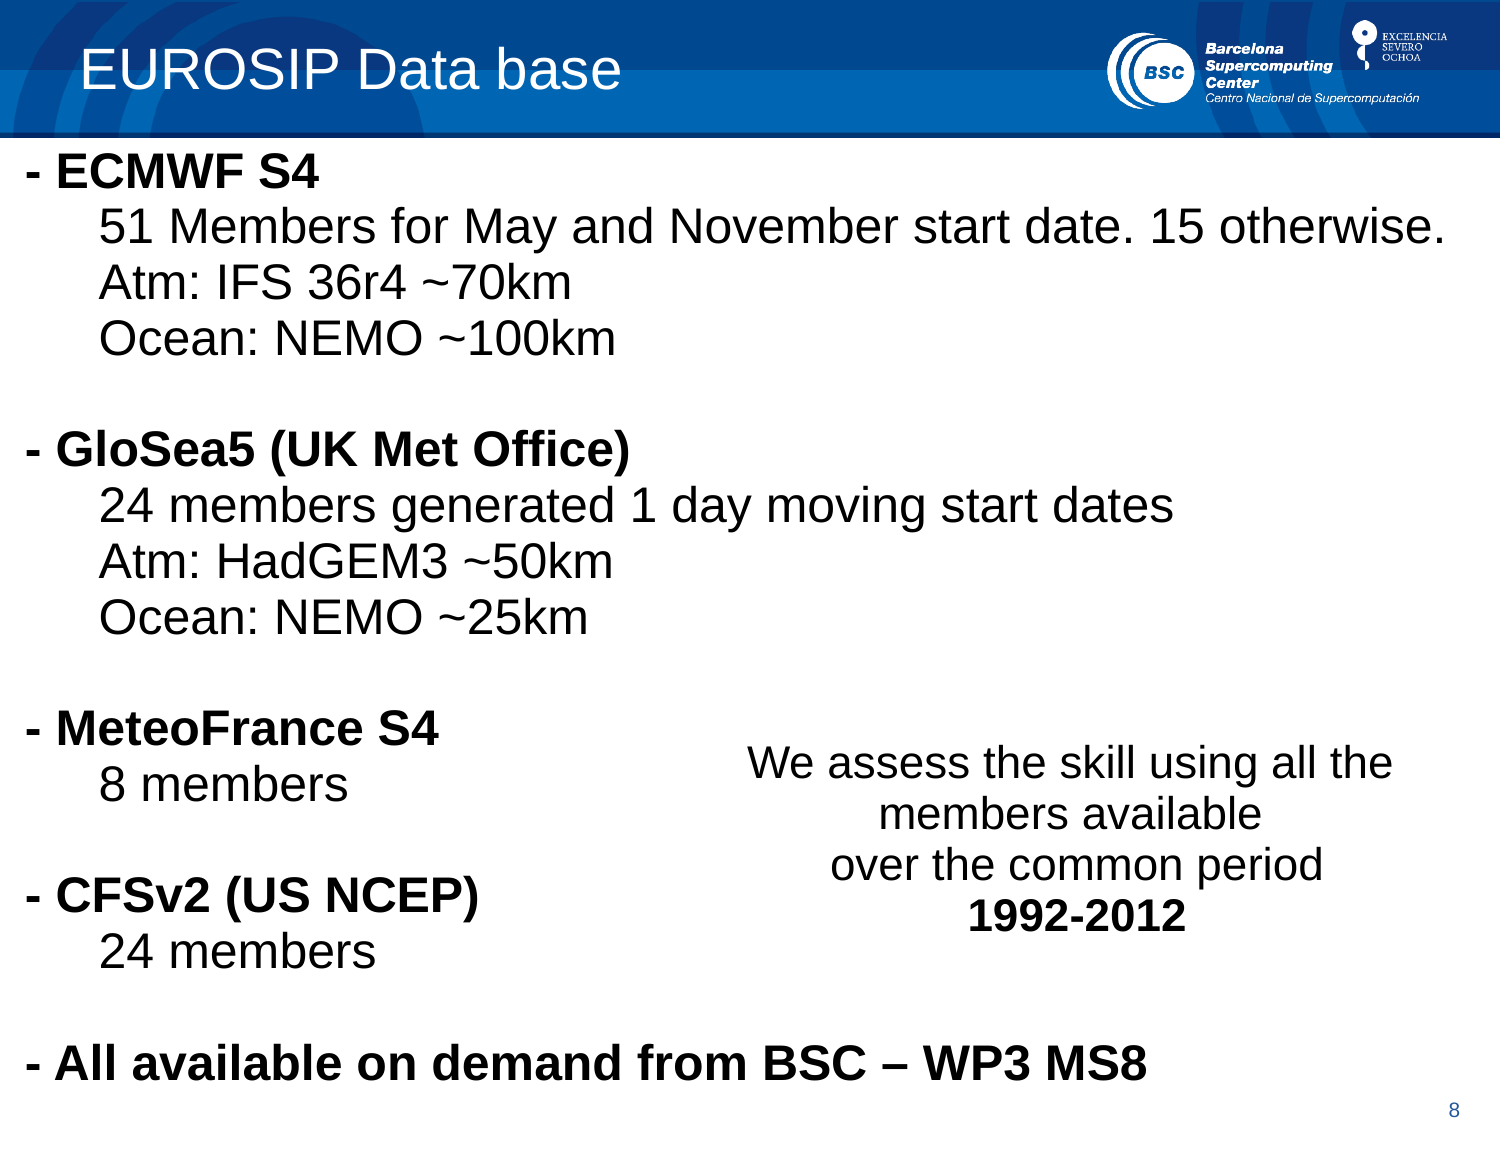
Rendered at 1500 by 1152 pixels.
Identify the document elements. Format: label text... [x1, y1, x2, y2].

text_box - ECMWF S4 51 Members for May and November start date. 15 otherwise. Atm: IFS 36r4 ~70km Ocean: NEMO ~100km - GloSea5 (UK Met Office) 24 members generated 1 day moving start dates Atm: HadGEM3 ~50km Ocean: NEMO ~25km - MeteoFrance S4 8 members - CFSv2 (US NCEP) 24 members - All available on demand from BSC – WP3 MS8 [10, 135, 1478, 1152]
text_box We assess the skill using all the members available over the common period 1992-2012 [732, 729, 1423, 955]
picture [0, 0, 1500, 138]
title EUROSIP Data base [65, 23, 1081, 135]
